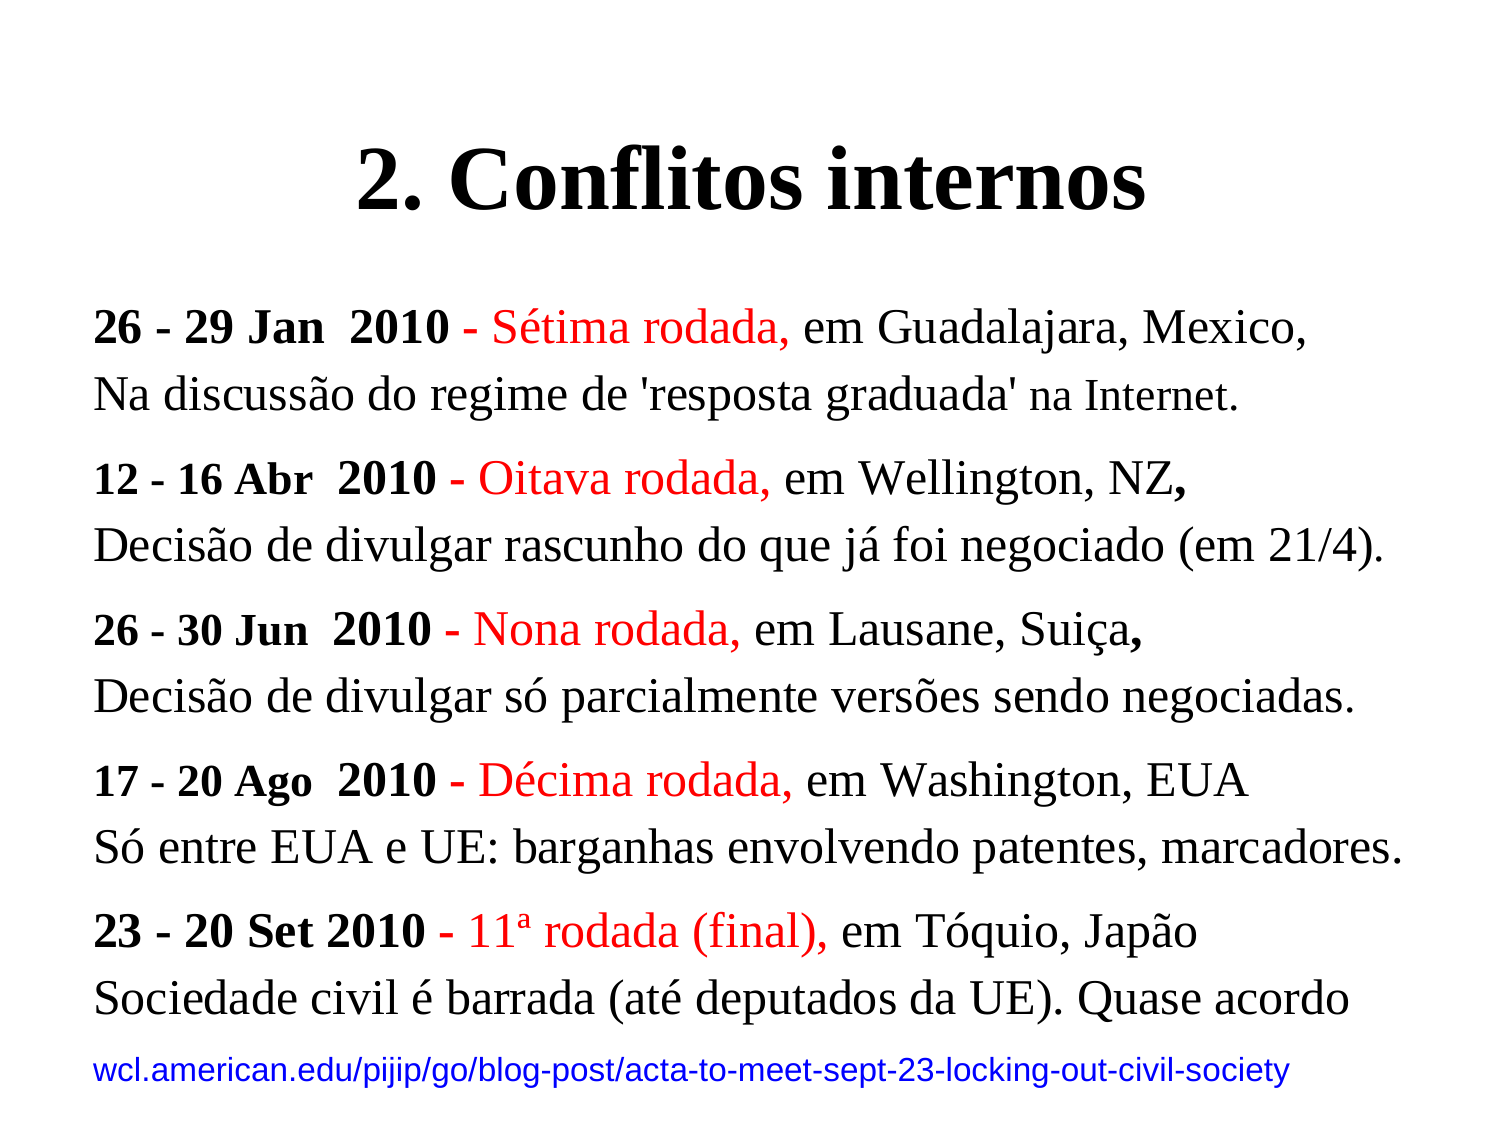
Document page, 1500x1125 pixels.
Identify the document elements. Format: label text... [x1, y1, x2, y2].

title 2. Conflitos internos [87, 52, 1416, 280]
text_box 26 - 29 Jan 2010 - Sétima rodada, em Guadalajara, Mexico, Na discussão do regime de 'resposta graduada' na Internet. 12 - 16 Abr 2010 - Oitava rodada, em Wellington, NZ, Decisão de divulgar rascunho do que já foi negociado (em 21/4). 26 - 30 Jun 2010 - Nona rodada, em Lausane, Suiça, Decisão de divulgar só parcialmente versões sendo negociadas. 17 - 20 Ago 2010 - Décima rodada, em Washington, EUA Só entre EUA e UE: barganhas envolvendo patentes, marcadores. 23 - 20 Set 2010 - 11ª rodada (final), em Tóquio, Japão Sociedade civil é barrada (até deputados da UE). Quase acordo wcl.american.edu/pijip/go/blog-post/acta-to-meet-sept-23-locking-out-civil-society [78, 280, 1430, 1096]
